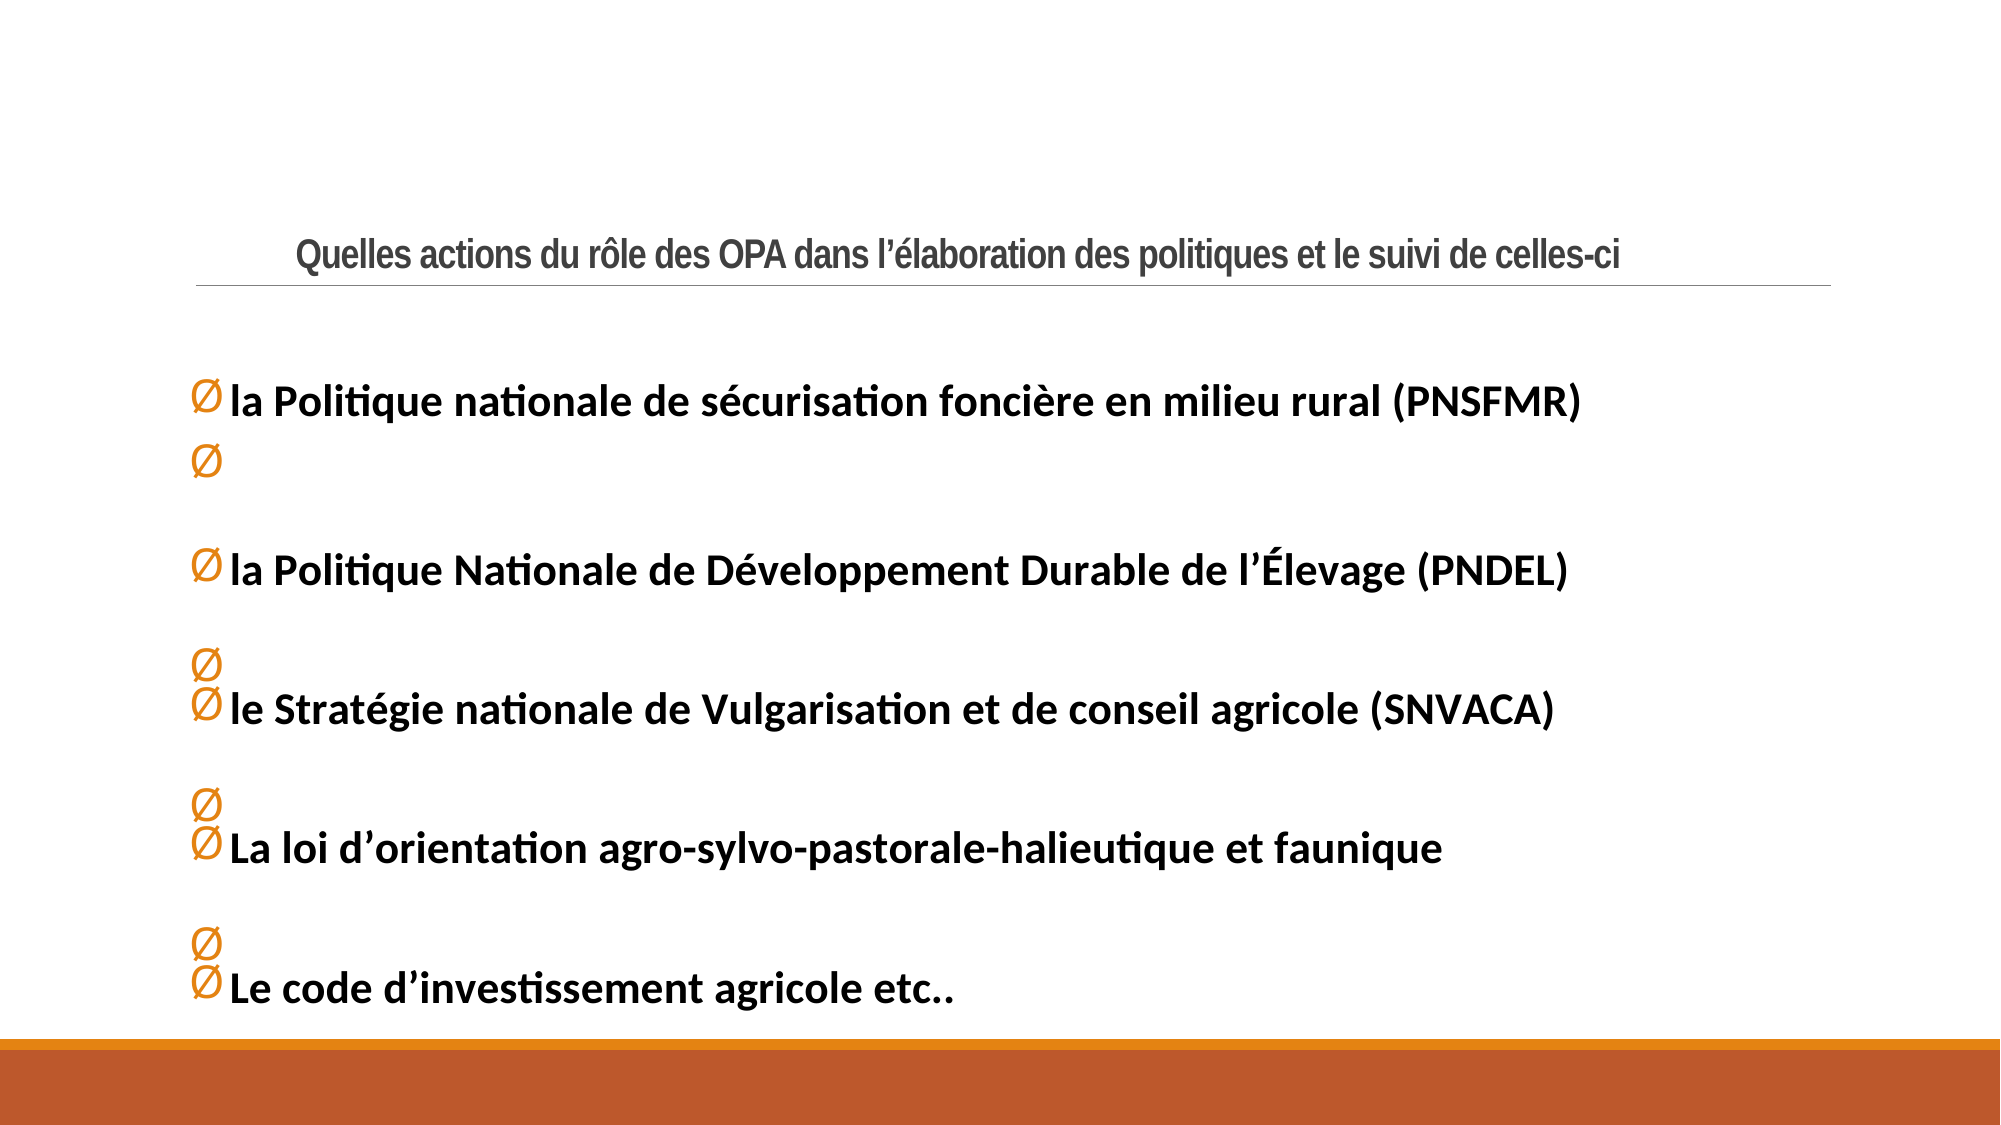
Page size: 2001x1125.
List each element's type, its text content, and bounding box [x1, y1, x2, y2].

list la Politique nationale de sécurisation foncière en milieu rural (PNSFMR) la Politique Nationale de Développement Durable de l’Élevage (PNDEL) le Stratégie nationale de Vulgarisation et de conseil agricole (SNVACA) La loi d’orientation agro-sylvo-pastorale-halieutique et faunique Le code d’investissement agricole etc.. [137, 302, 1831, 1019]
title Quelles actions du rôle des OPA dans l’élaboration des politiques et le suivi de celles-ci [95, 0, 1831, 286]
